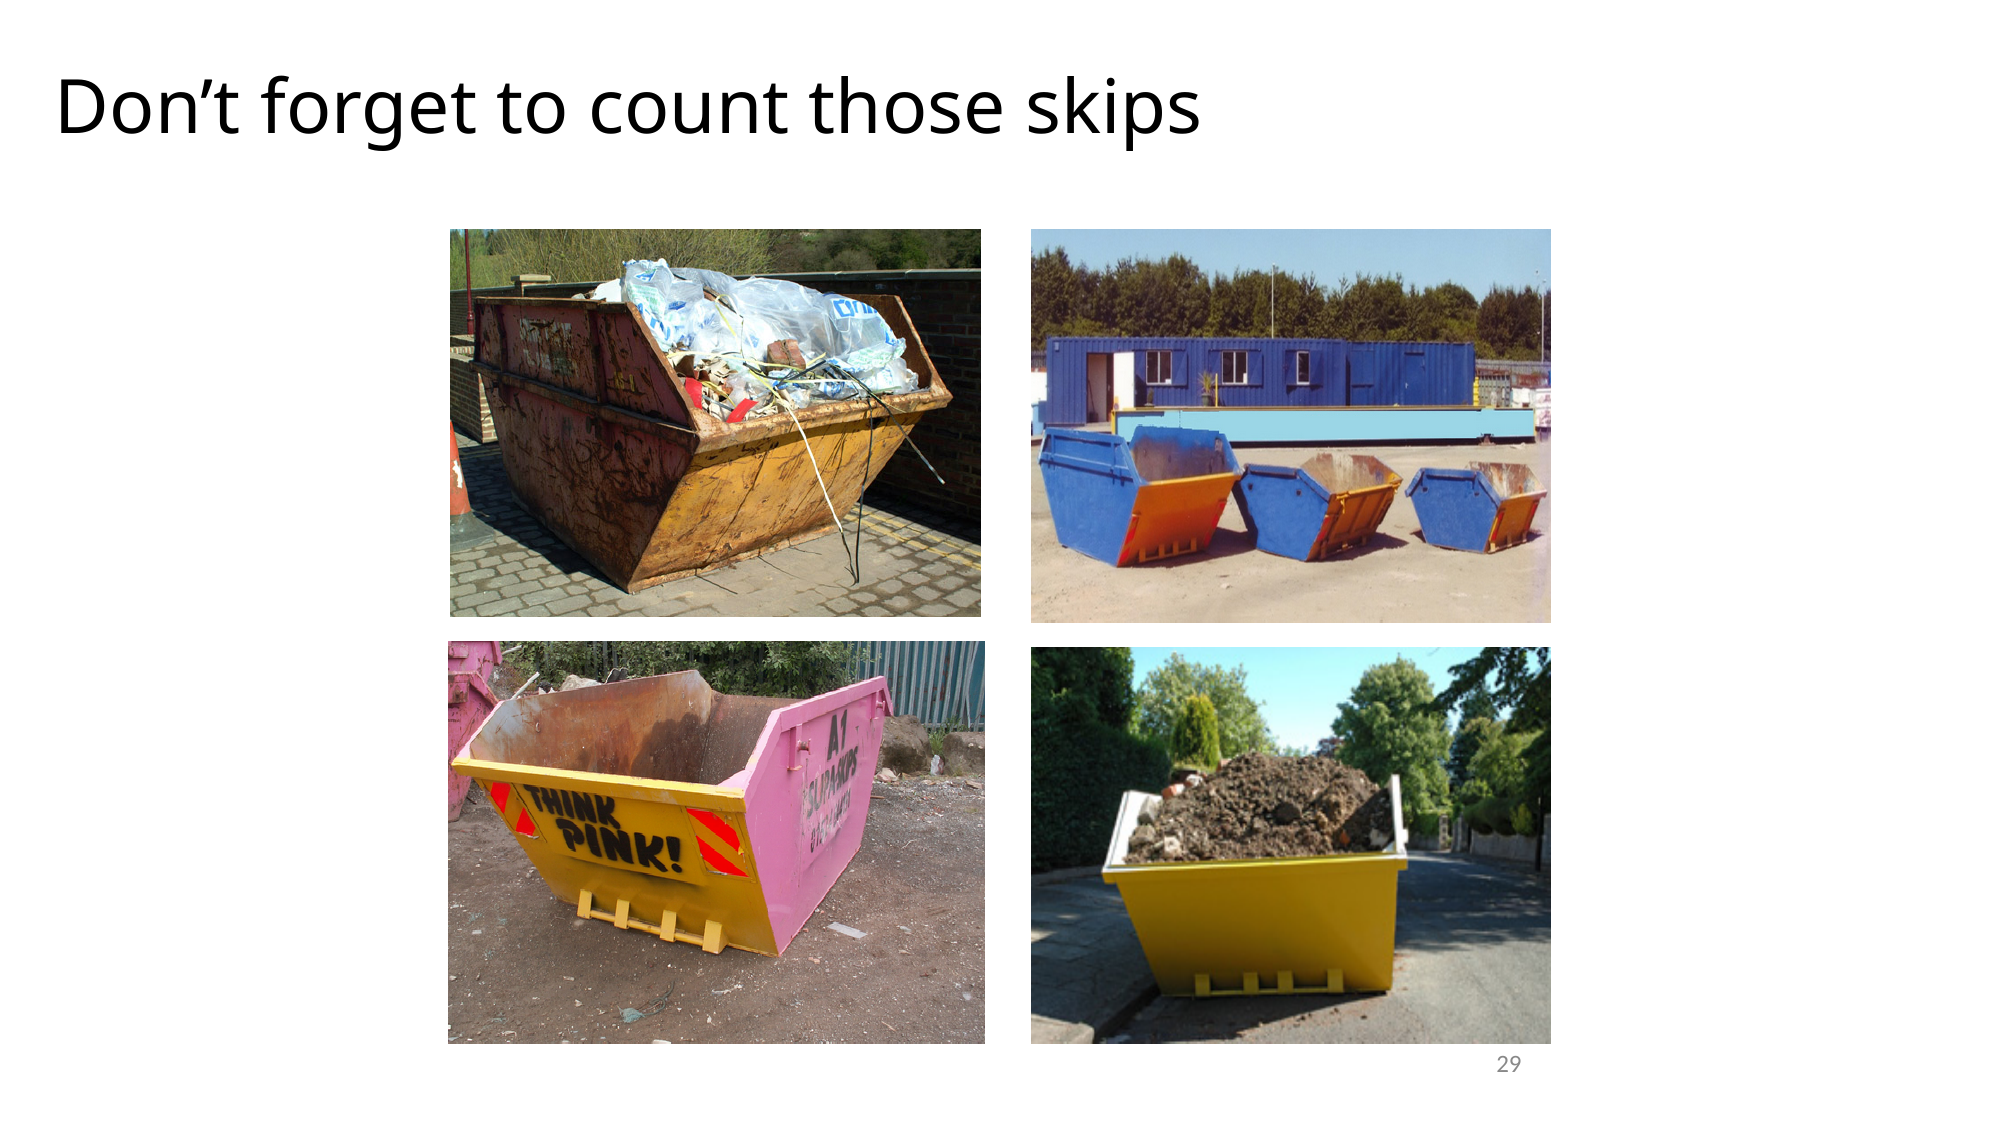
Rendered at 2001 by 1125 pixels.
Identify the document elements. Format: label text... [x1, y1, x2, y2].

picture [448, 641, 985, 1044]
text_box [1483, 1025, 1901, 1101]
picture [1031, 647, 1551, 1044]
picture [1031, 229, 1551, 623]
chart [450, 229, 981, 617]
title Don’t forget to count those skips [42, 45, 1576, 173]
